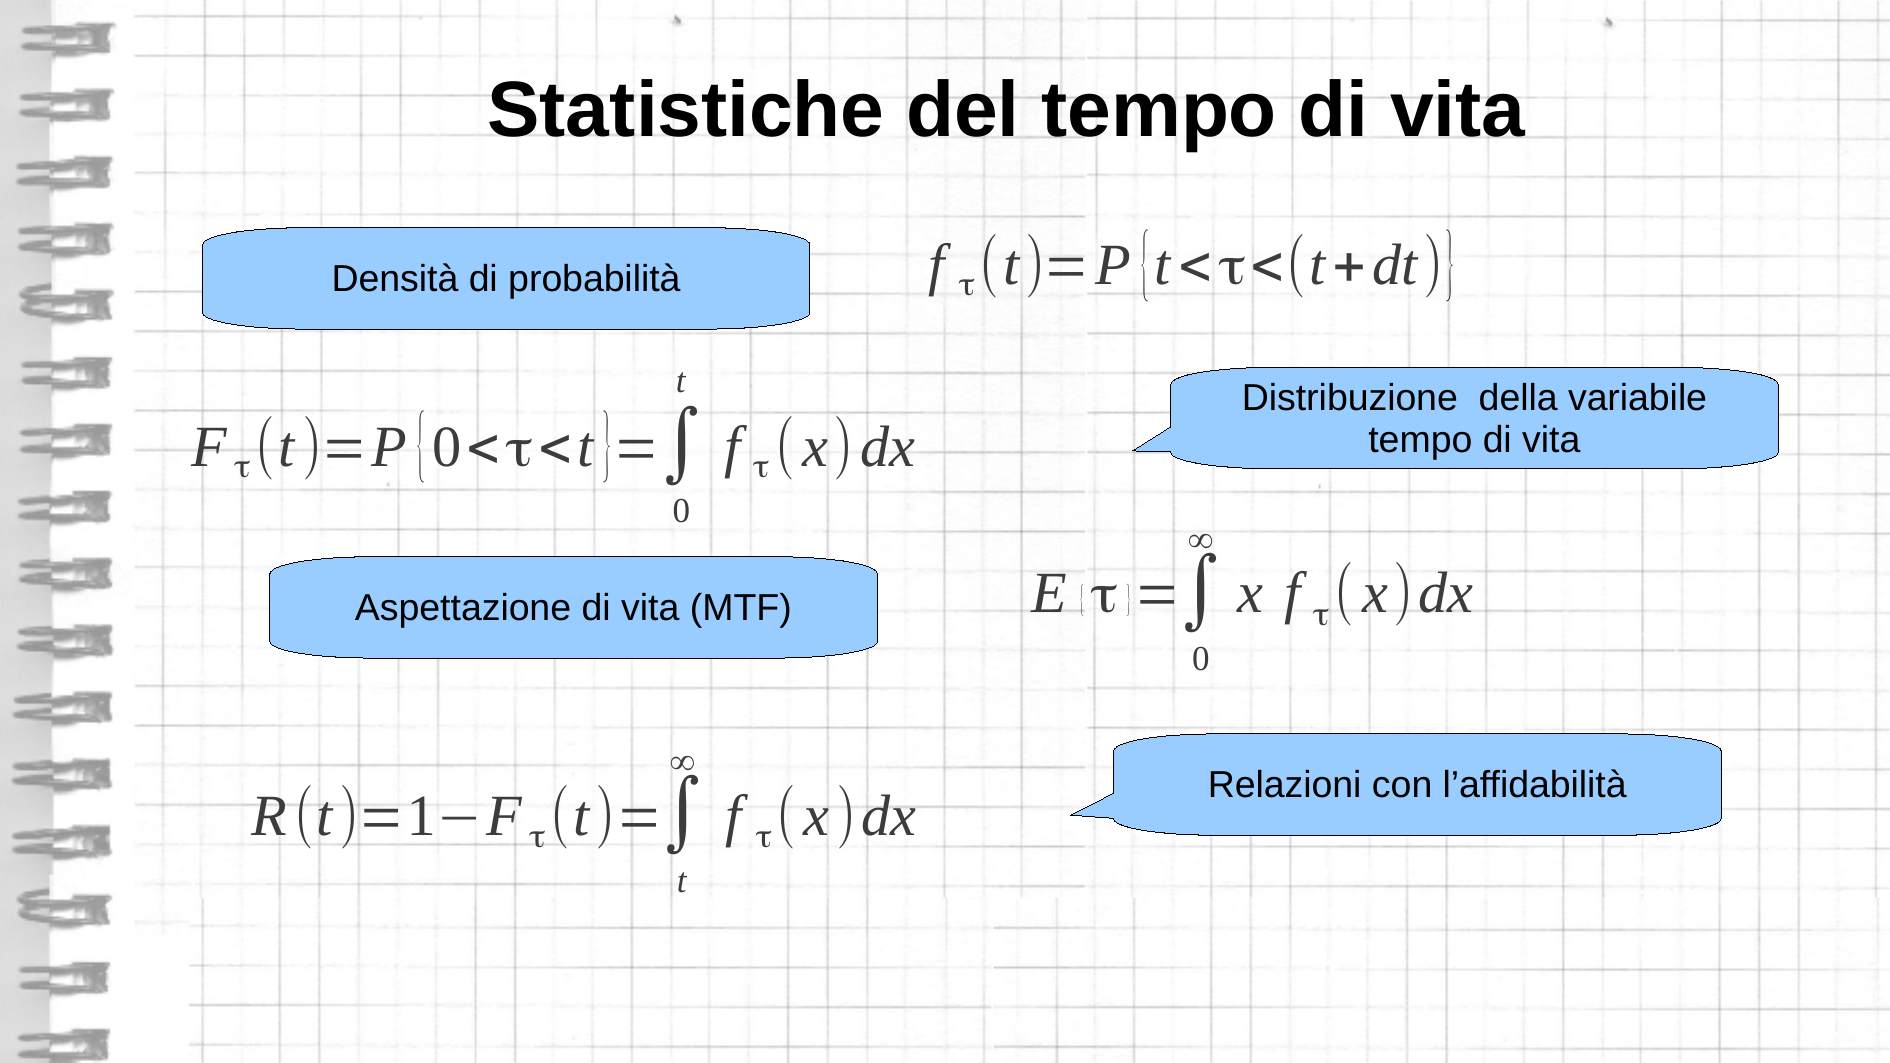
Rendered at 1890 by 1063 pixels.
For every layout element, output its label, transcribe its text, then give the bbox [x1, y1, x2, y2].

chart [911, 226, 1465, 305]
chart [183, 360, 924, 533]
chart [242, 753, 926, 902]
chart [1021, 531, 1484, 681]
text_box Distribuzione della variabile tempo di vita [1132, 367, 1779, 469]
text_box Relazioni con l’affidabilità [1070, 733, 1722, 836]
text_box Aspettazione di vita (MTF) [269, 556, 878, 659]
title Statistiche del tempo di vita [124, 20, 1890, 198]
picture [0, 0, 1890, 1063]
text_box Densità di probabilità [202, 227, 810, 330]
